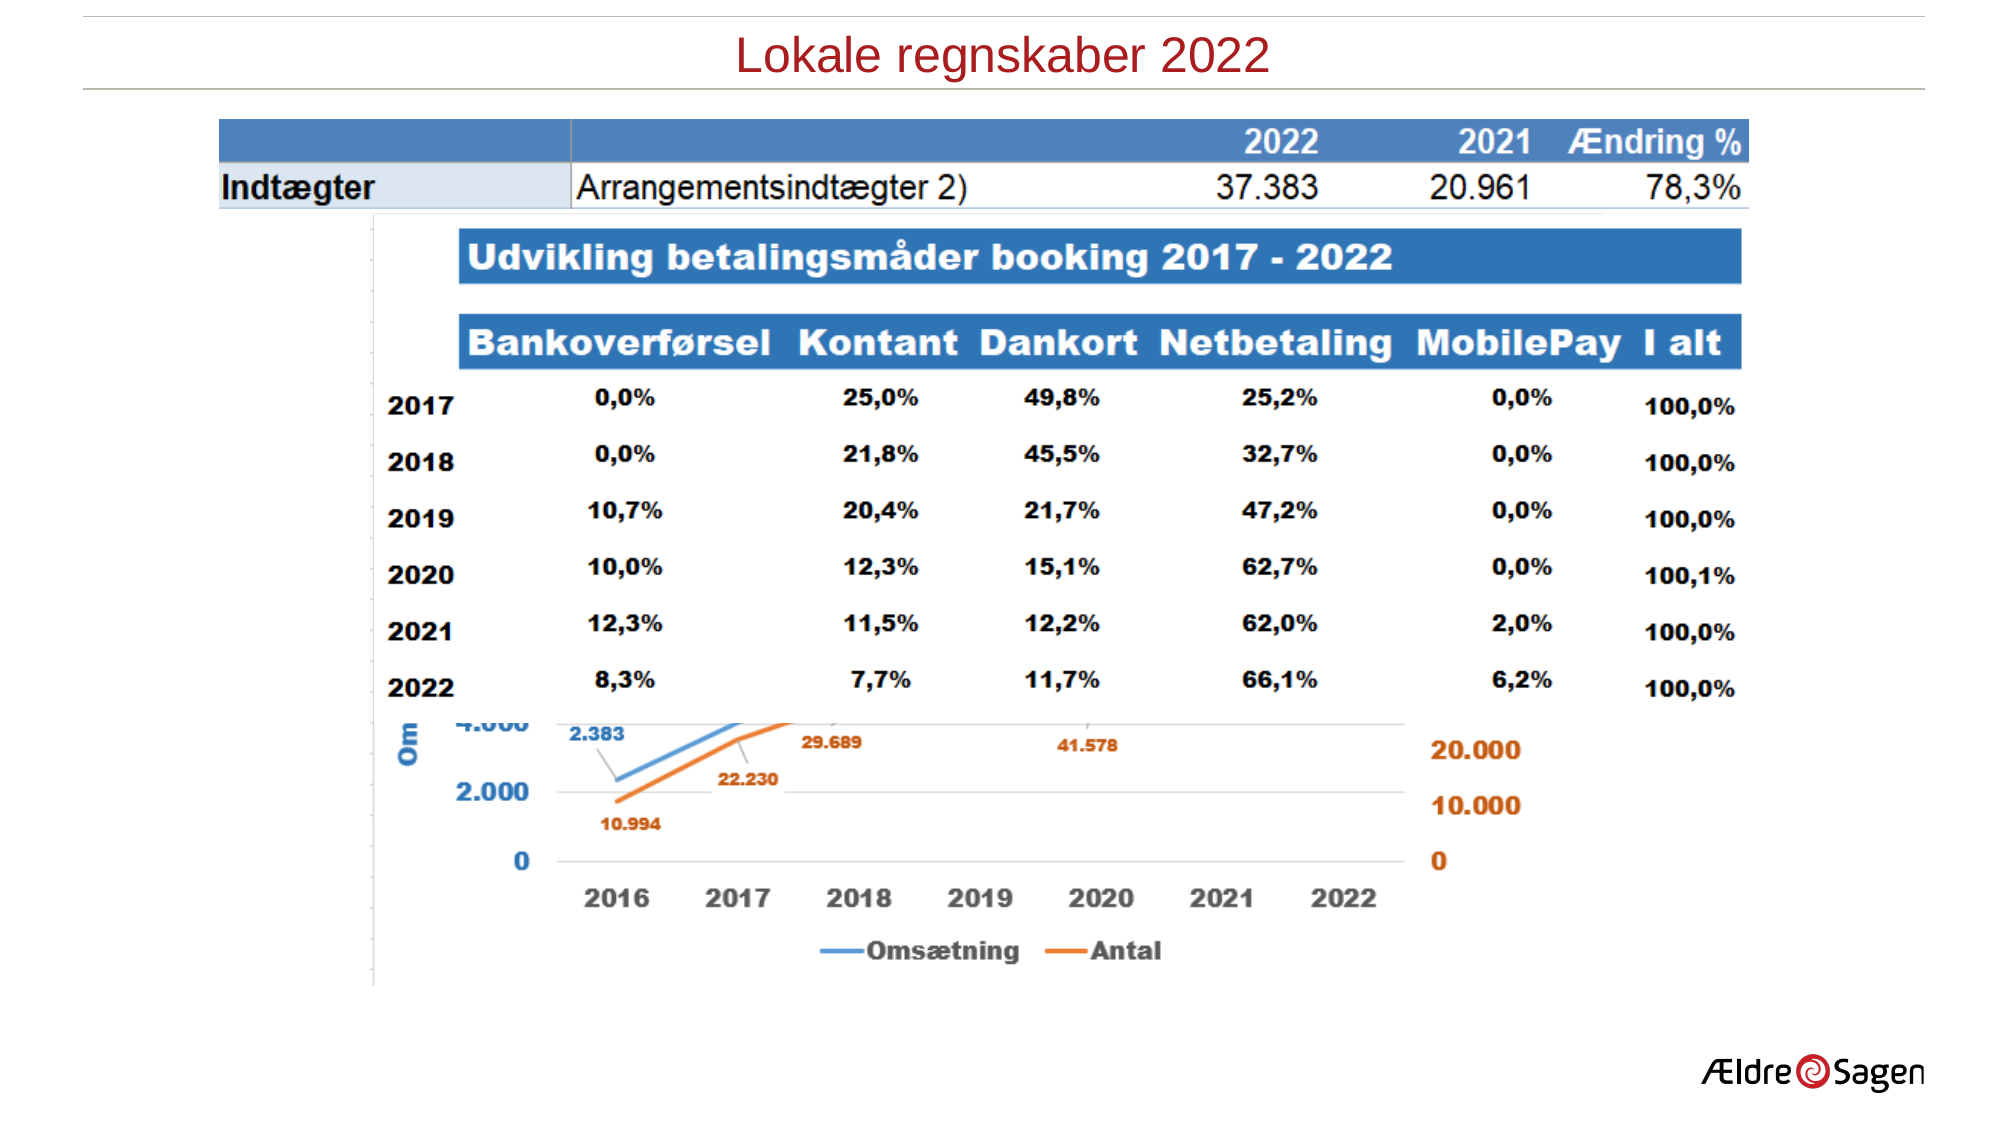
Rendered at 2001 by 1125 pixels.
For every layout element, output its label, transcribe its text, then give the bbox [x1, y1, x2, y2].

text_box Lokale regnskaber 2022 [82, 14, 1925, 92]
picture [370, 213, 1751, 986]
picture [219, 119, 1749, 209]
